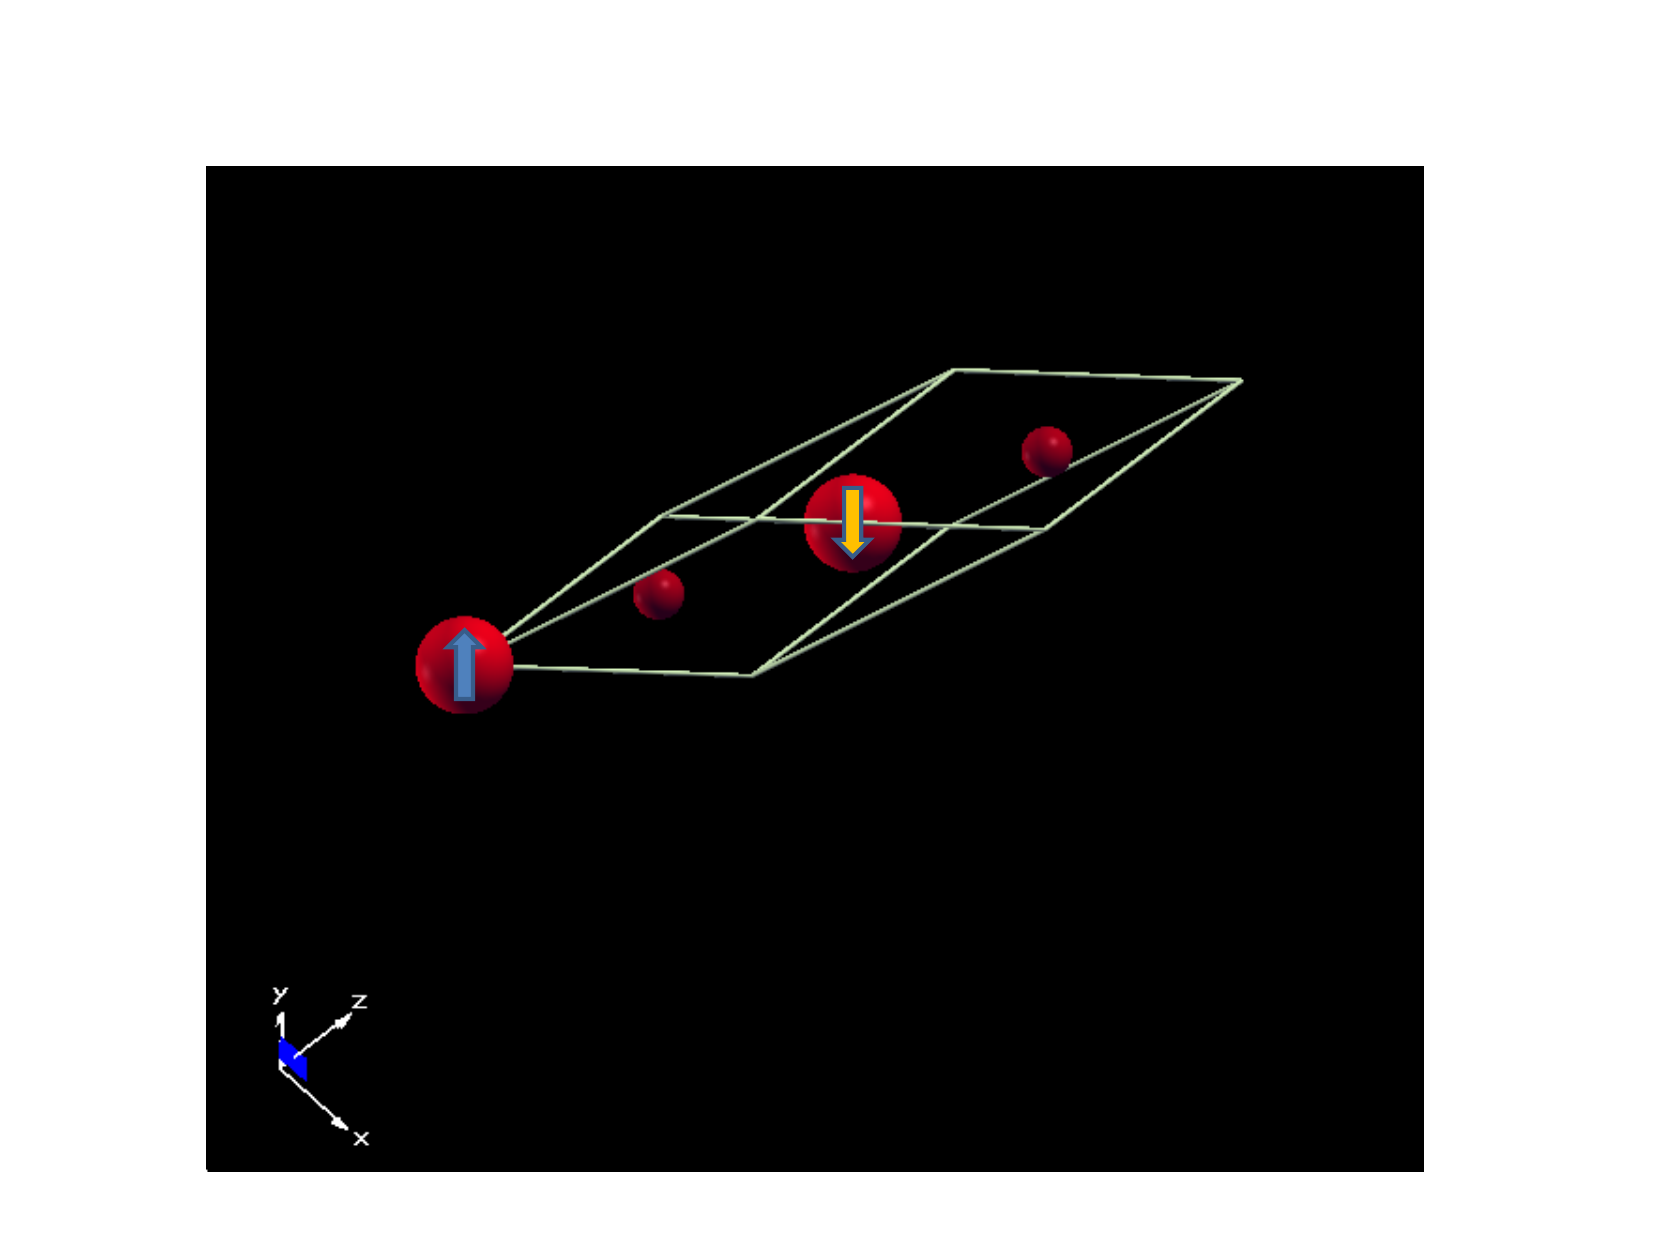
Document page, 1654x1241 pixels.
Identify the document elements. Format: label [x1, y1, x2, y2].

picture [206, 166, 1424, 1172]
text_box [835, 487, 870, 557]
text_box [447, 630, 482, 700]
